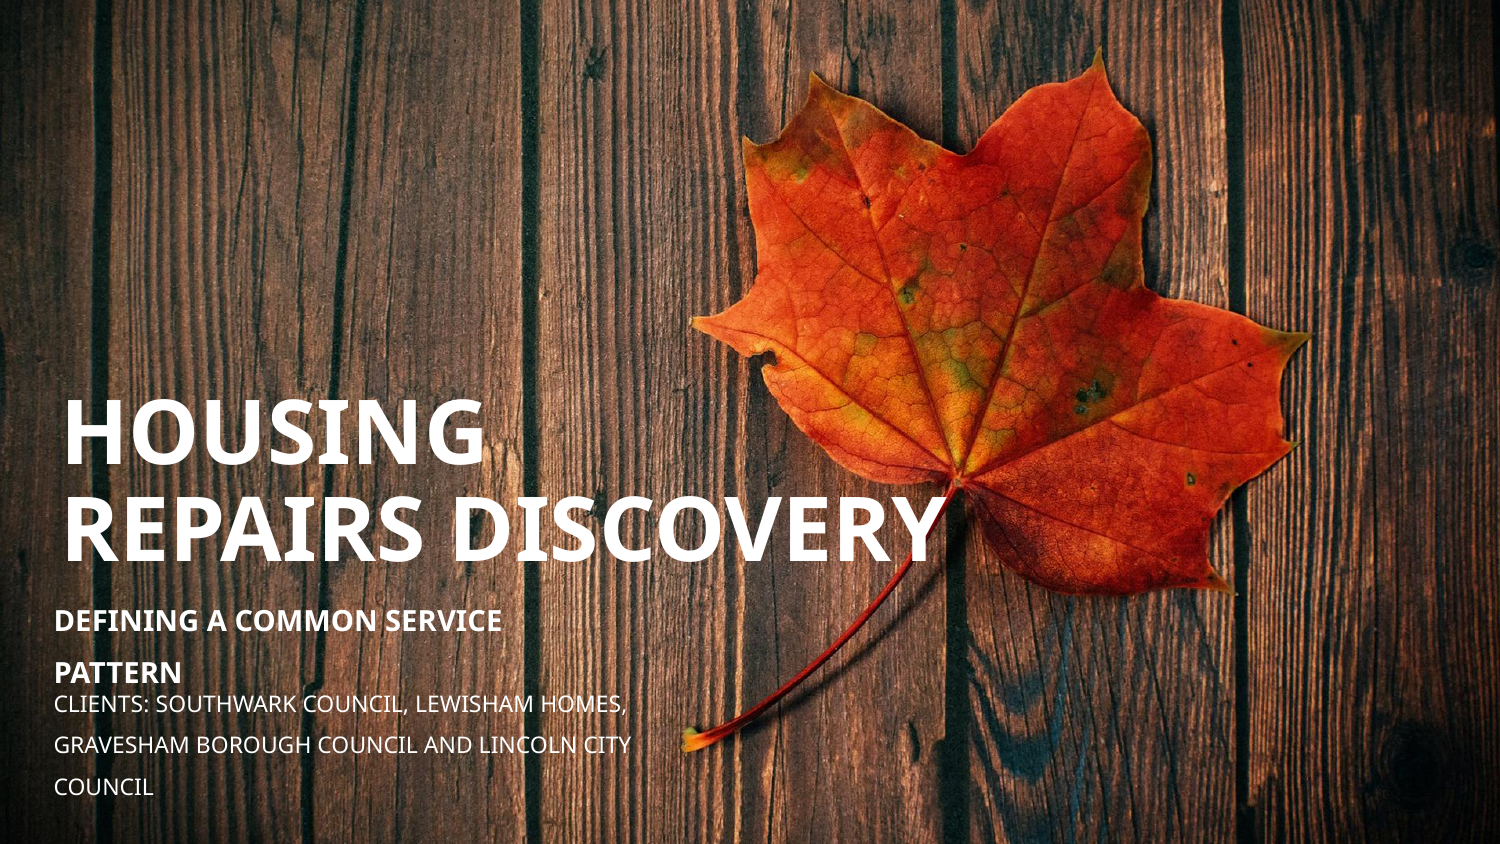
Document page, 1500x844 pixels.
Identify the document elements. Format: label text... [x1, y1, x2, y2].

text_box CLIENTS: SOUTHWARK COUNCIL, LEWISHAM HOMES, GRAVESHAM BOROUGH COUNCIL AND LINCOLN CITY COUNCIL [48, 687, 709, 789]
title HOUSING REPAIRS DISCOVERY [48, 382, 1174, 587]
text_box DEFINING A COMMON SERVICE PATTERN [48, 586, 643, 687]
picture [0, 0, 1500, 844]
